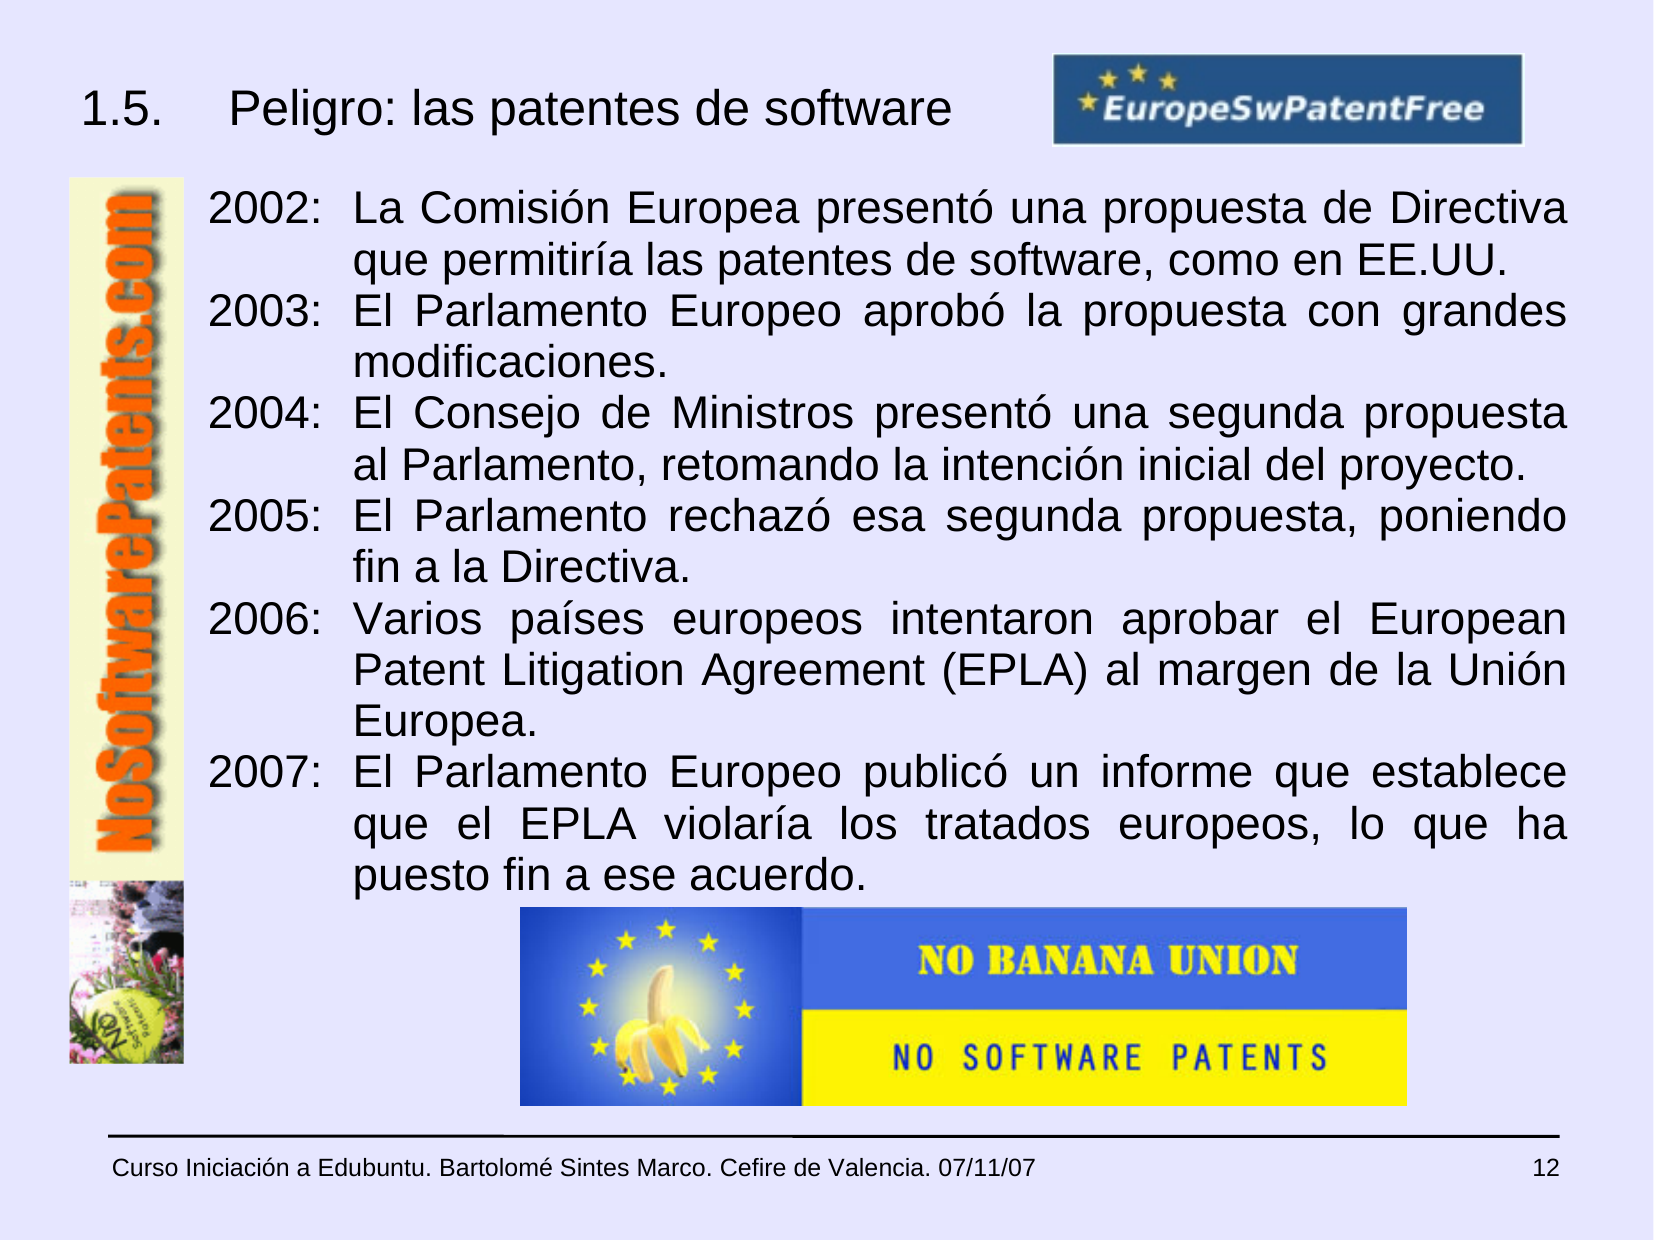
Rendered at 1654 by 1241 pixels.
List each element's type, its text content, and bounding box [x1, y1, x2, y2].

text_box 1.5. Peligro: las patentes de software 2002: La Comisión Europea presentó una propuesta de Directiva que permitiría las patentes de software, como en EE.UU. 2003: El Parlamento Europeo aprobó la propuesta con grandes modificaciones. 2004: El Consejo de Ministros presentó una segunda propuesta al Parlamento, retomando la intención inicial del proyecto. 2005: El Parlamento rechazó esa segunda propuesta, poniendo fin a la Directiva. 2006: Varios países europeos intentaron aprobar el European Patent Litigation Agreement (EPLA) al margen de la Unión Europea. 2007: El Parlamento Europeo publicó un informe que establece que el EPLA violaría los tratados europeos, lo que ha puesto fin a ese acuerdo. [80, 80, 1569, 898]
picture [69, 177, 184, 1064]
picture [520, 907, 1407, 1106]
picture [1052, 53, 1525, 147]
